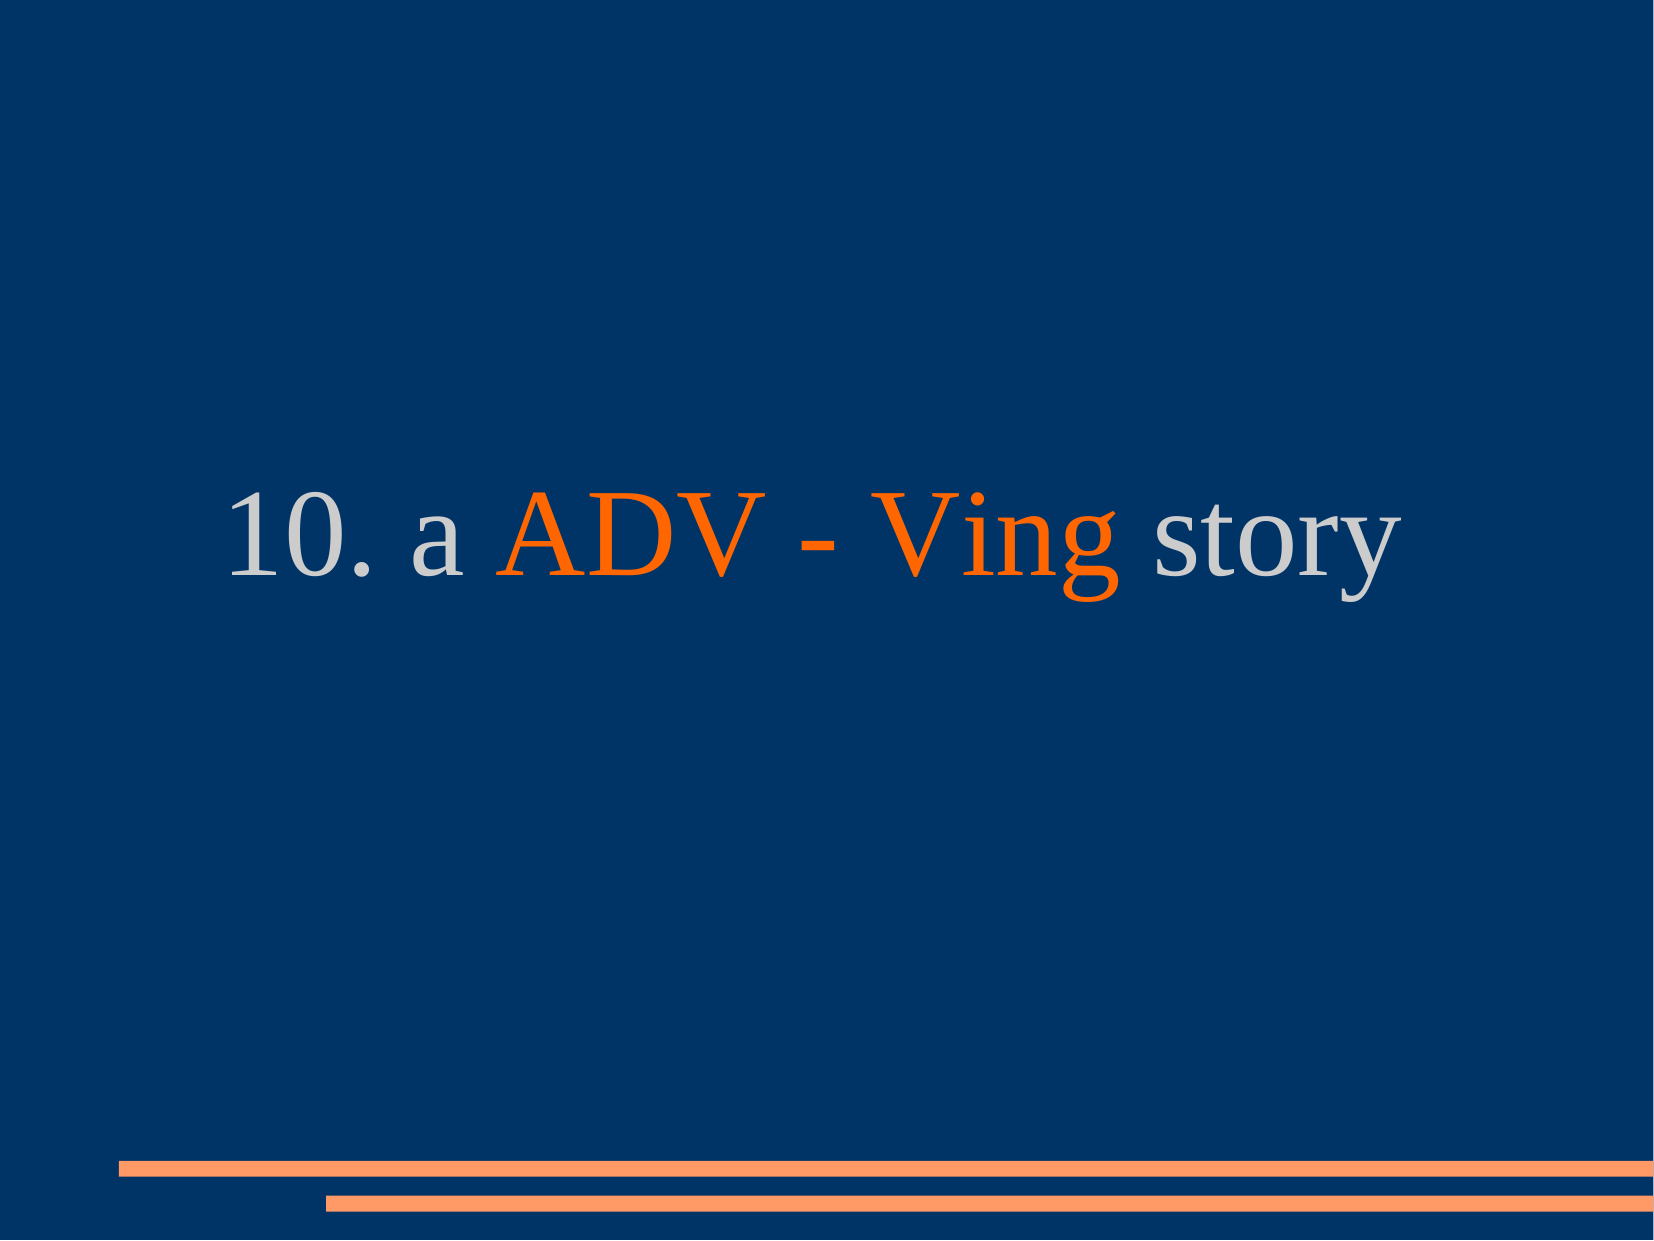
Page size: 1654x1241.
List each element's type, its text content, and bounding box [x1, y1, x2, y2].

subtitle 10. a ADV - Ving story [121, 229, 1561, 1241]
